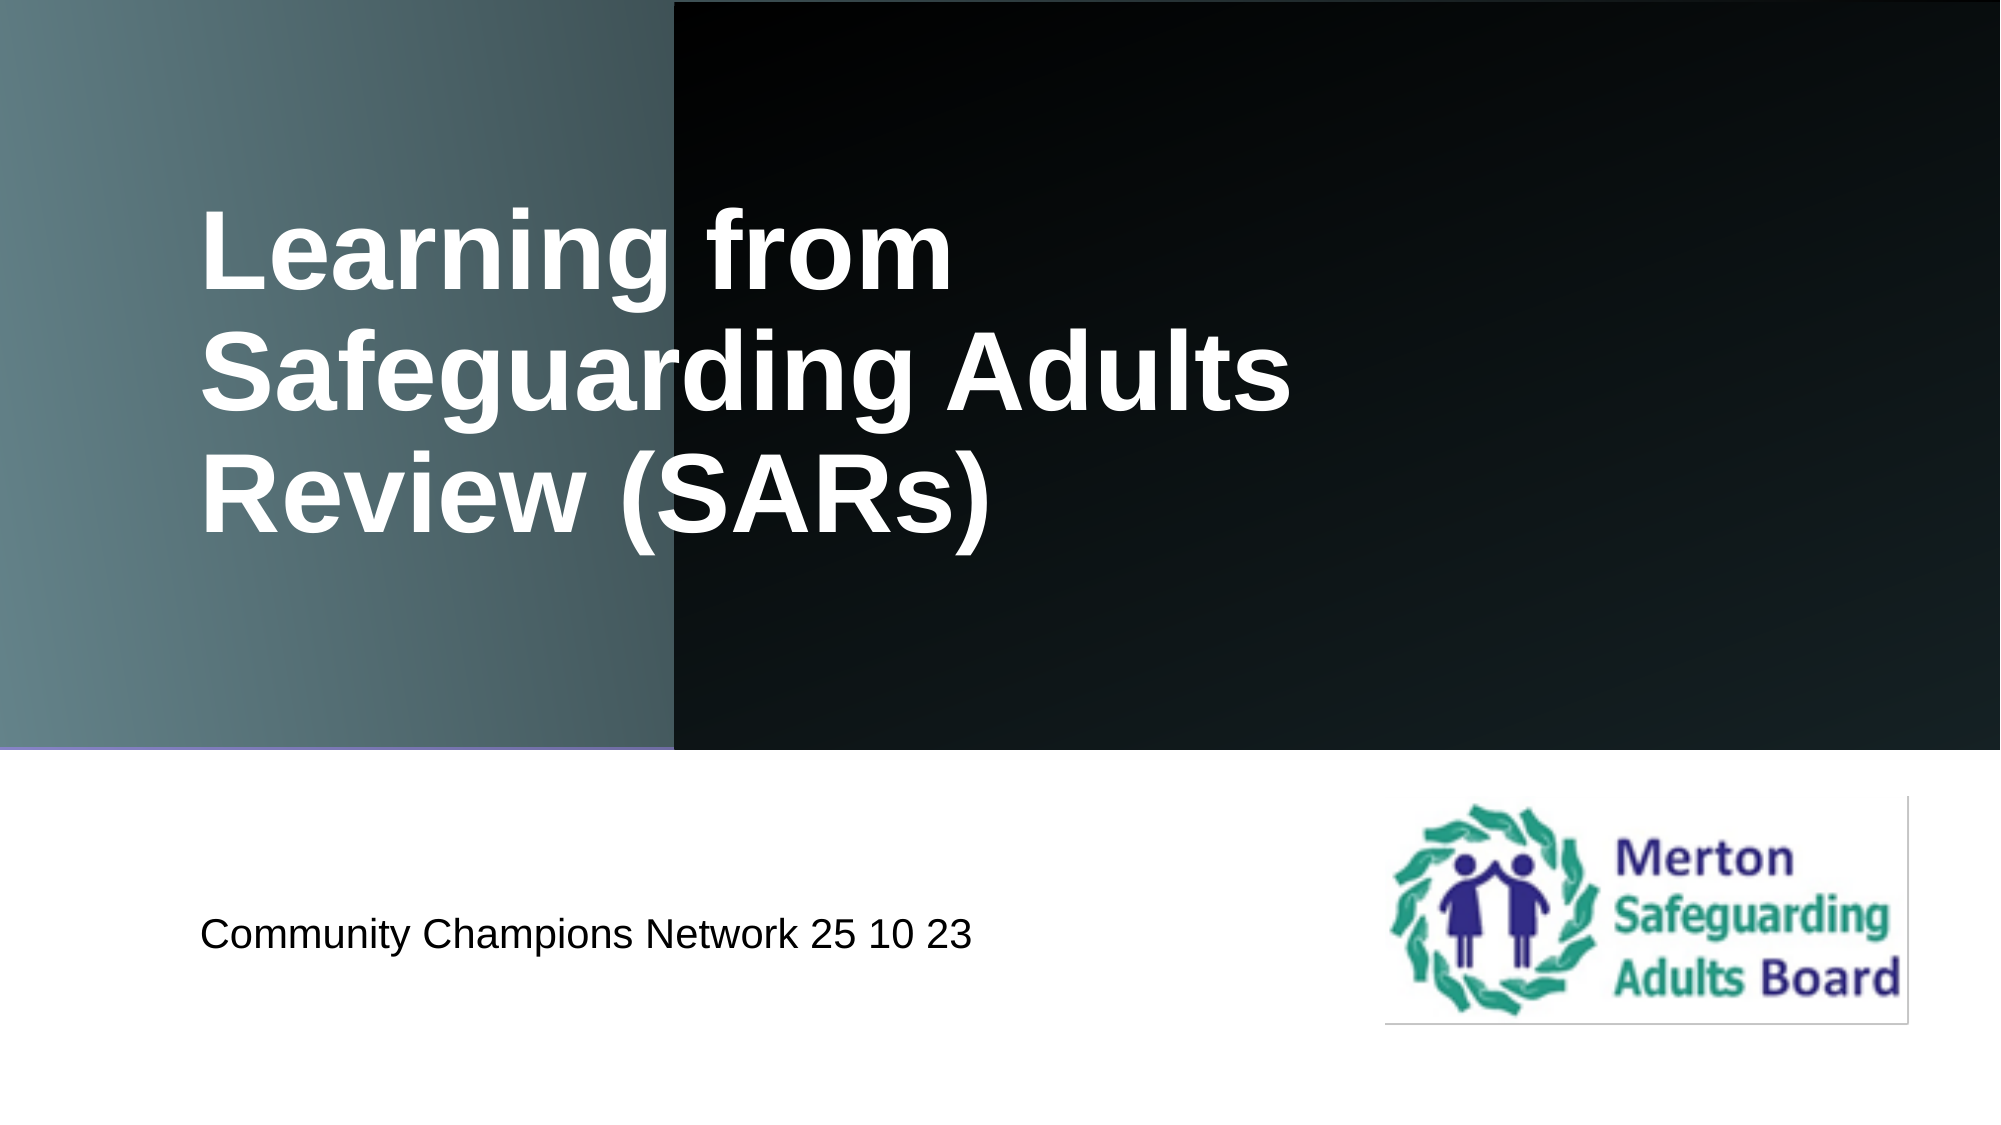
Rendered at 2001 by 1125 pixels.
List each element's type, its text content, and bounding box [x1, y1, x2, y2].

title Learning from Safeguarding Adults Review (SARs) [184, 184, 1501, 626]
picture [1385, 796, 1912, 1028]
text_box [0, 0, 2000, 750]
subtitle Community Champions Network 25 10 23 [184, 836, 1249, 1034]
